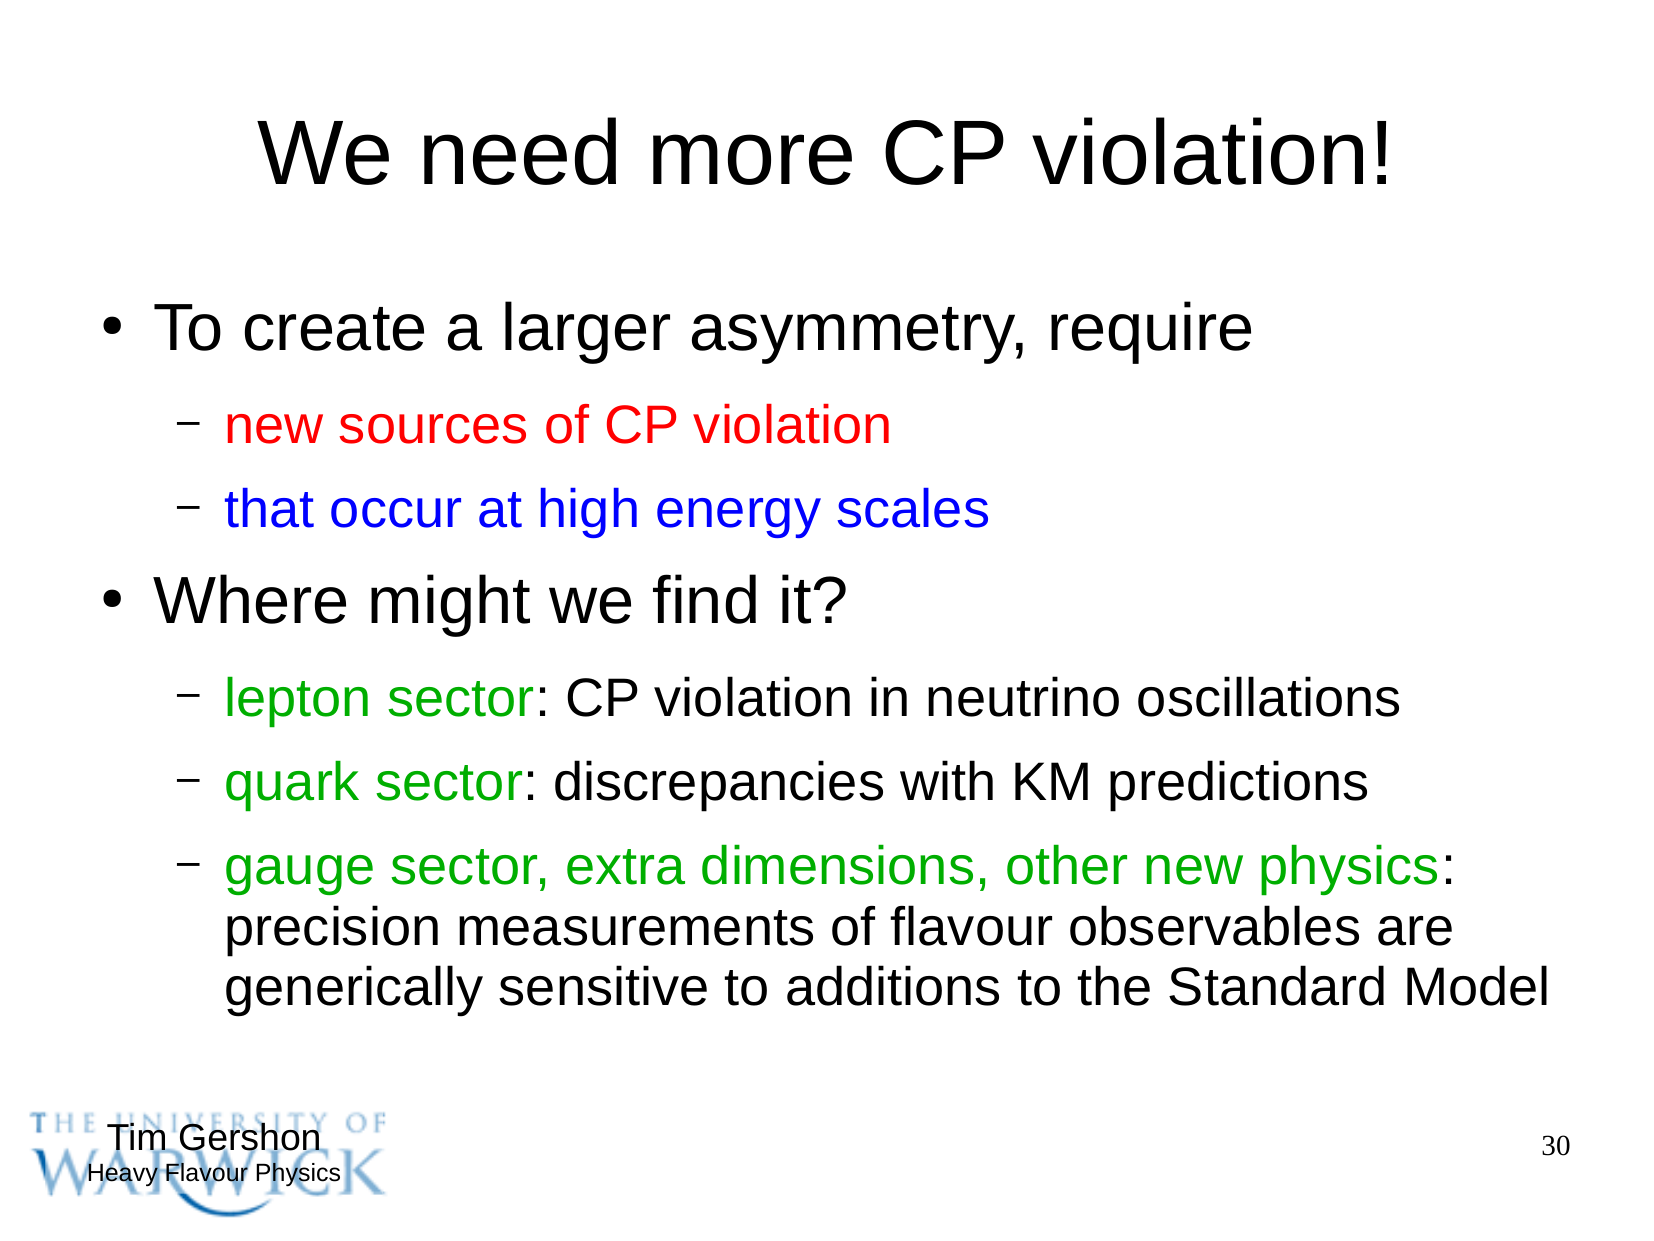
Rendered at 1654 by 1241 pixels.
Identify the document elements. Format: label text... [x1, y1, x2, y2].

list To create a larger asymmetry, require new sources of CP violation that occur at high energy scales Where might we find it? lepton sector: CP violation in neutrino oscillations quark sector: discrepancies with KM predictions gauge sector, extra dimensions, other new physics: precision measurements of flavour observables are generically sensitive to additions to the Standard Model [82, 290, 1571, 1094]
text_box Tim Gershon Heavy Flavour Physics [45, 1108, 383, 1194]
picture [19, 1106, 406, 1232]
title We need more CP violation! [82, 56, 1571, 250]
